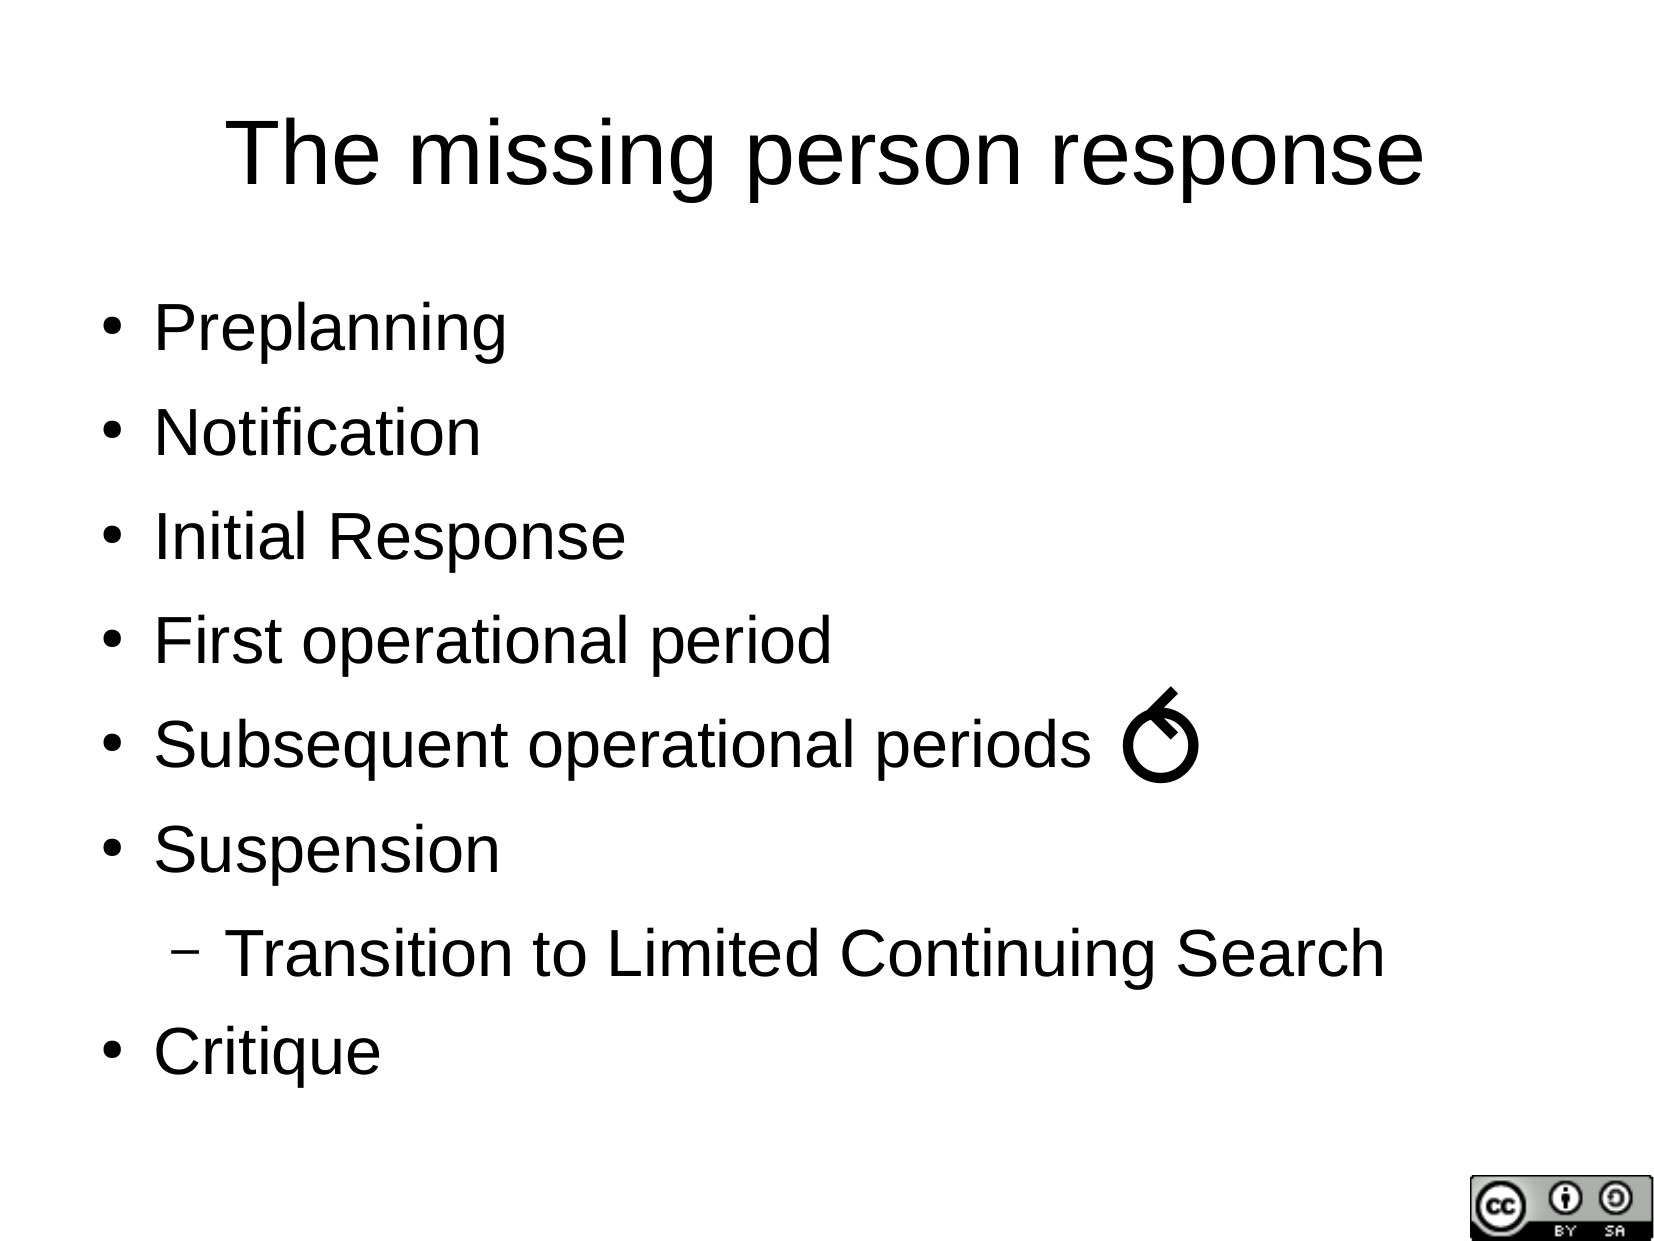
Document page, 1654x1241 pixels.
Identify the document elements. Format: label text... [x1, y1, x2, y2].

picture [1470, 1175, 1654, 1241]
text_box ⥀ [1059, 670, 1220, 826]
list Preplanning Notification Initial Response First operational period Subsequent operational periods Suspension Transition to Limited Continuing Search Critique [82, 290, 1571, 1010]
title The missing person response [82, 49, 1571, 257]
